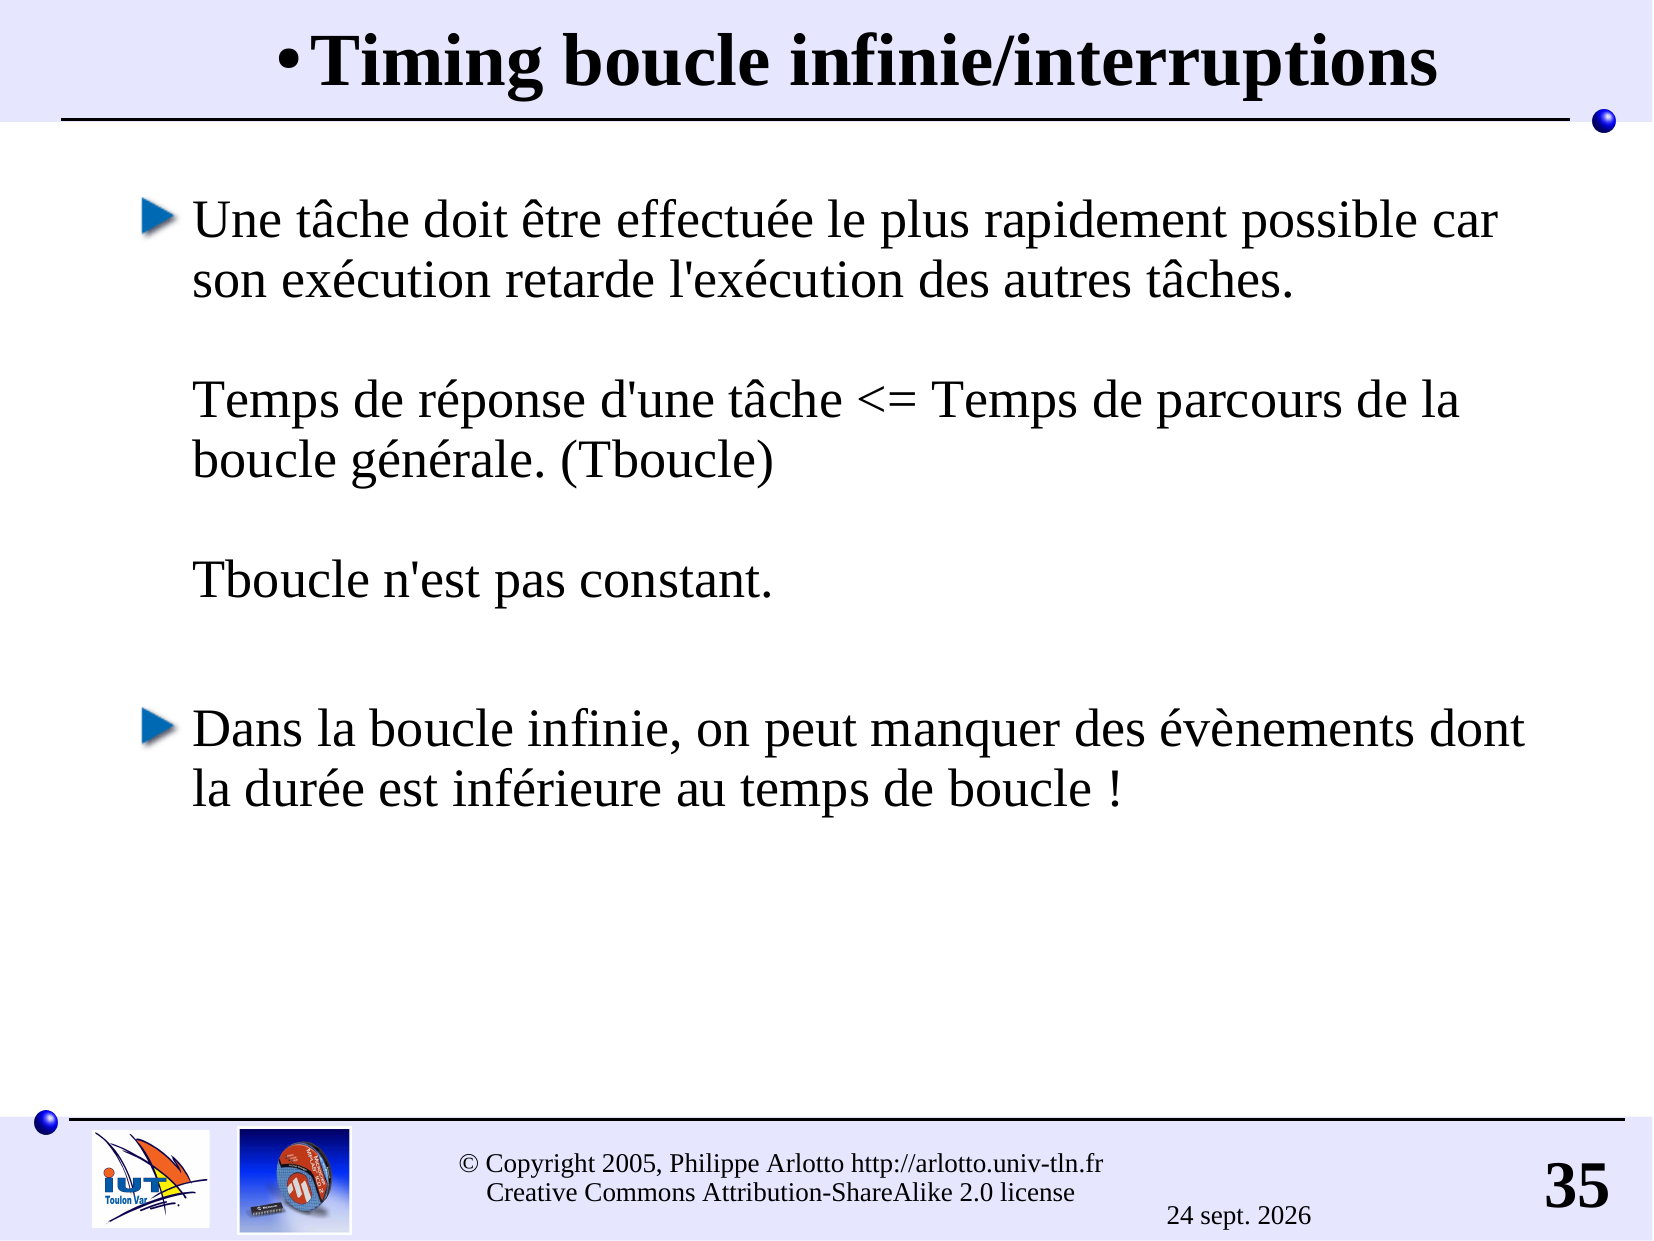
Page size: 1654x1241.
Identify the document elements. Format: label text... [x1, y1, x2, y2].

title Timing boucle infinie/interruptions [95, 11, 1585, 110]
picture [237, 1126, 352, 1235]
list Une tâche doit être effectuée le plus rapidement possible car son exécution retarde l'exécution des autres tâches. Temps de réponse d'une tâche <= Temps de parcours de la boucle générale. (Tboucle) Tboucle n'est pas constant. Dans la boucle infinie, on peut manquer des évènements dont la durée est inférieure au temps de boucle ! [121, 188, 1534, 1039]
